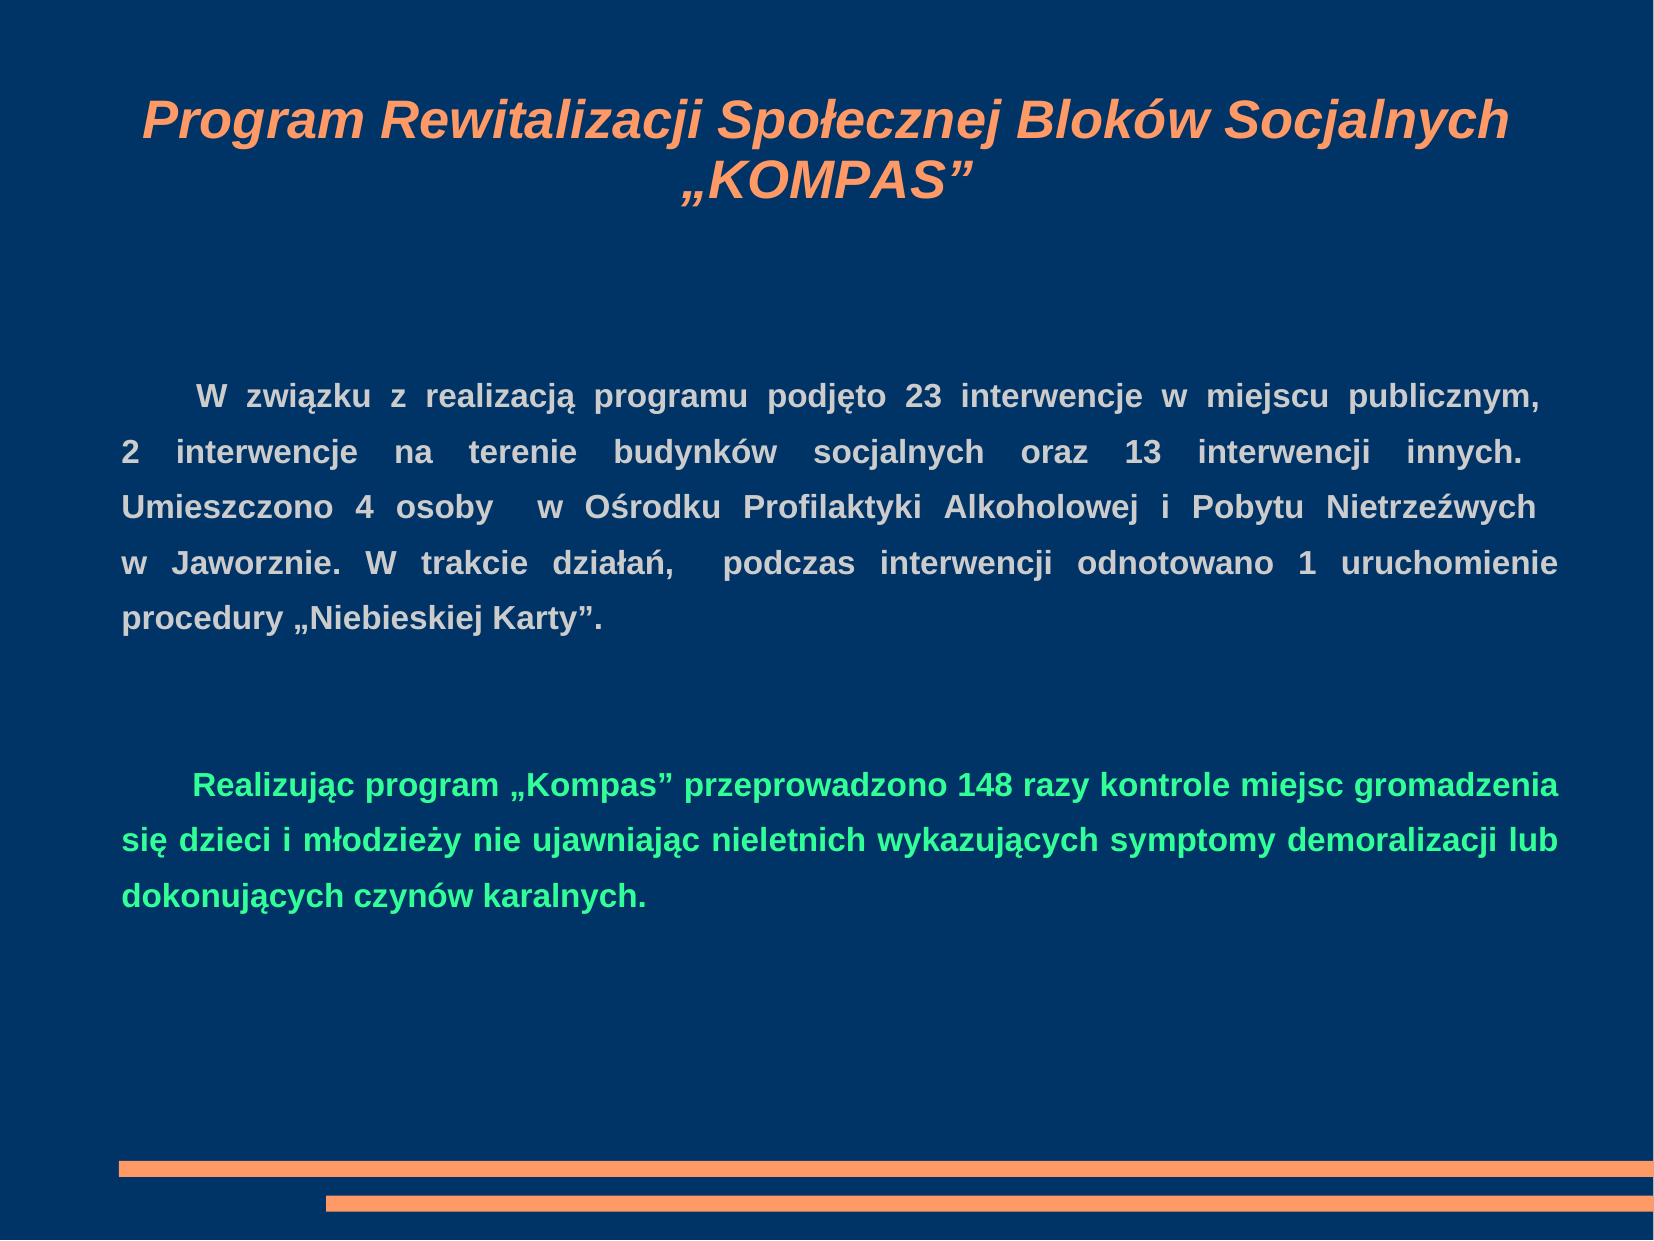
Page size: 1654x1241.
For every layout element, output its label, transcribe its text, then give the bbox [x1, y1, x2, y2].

title Program Rewitalizacji Społecznej Bloków Socjalnych „KOMPAS” [121, 46, 1534, 254]
list W związku z realizacją programu podjęto 23 interwencje w miejscu publicznym, 2 interwencje na terenie budynków socjalnych oraz 13 interwencji innych. Umieszczono 4 osoby w Ośrodku Profilaktyki Alkoholowej i Pobytu Nietrzeźwych w Jaworznie. W trakcie działań, podczas interwencji odnotowano 1 uruchomienie procedury „Niebieskiej Karty”. Realizując program „Kompas” przeprowadzono 148 razy kontrole miejsc gromadzenia się dzieci i młodzieży nie ujawniając nieletnich wykazujących symptomy demoralizacji lub dokonujących czynów karalnych. [121, 322, 1561, 1132]
